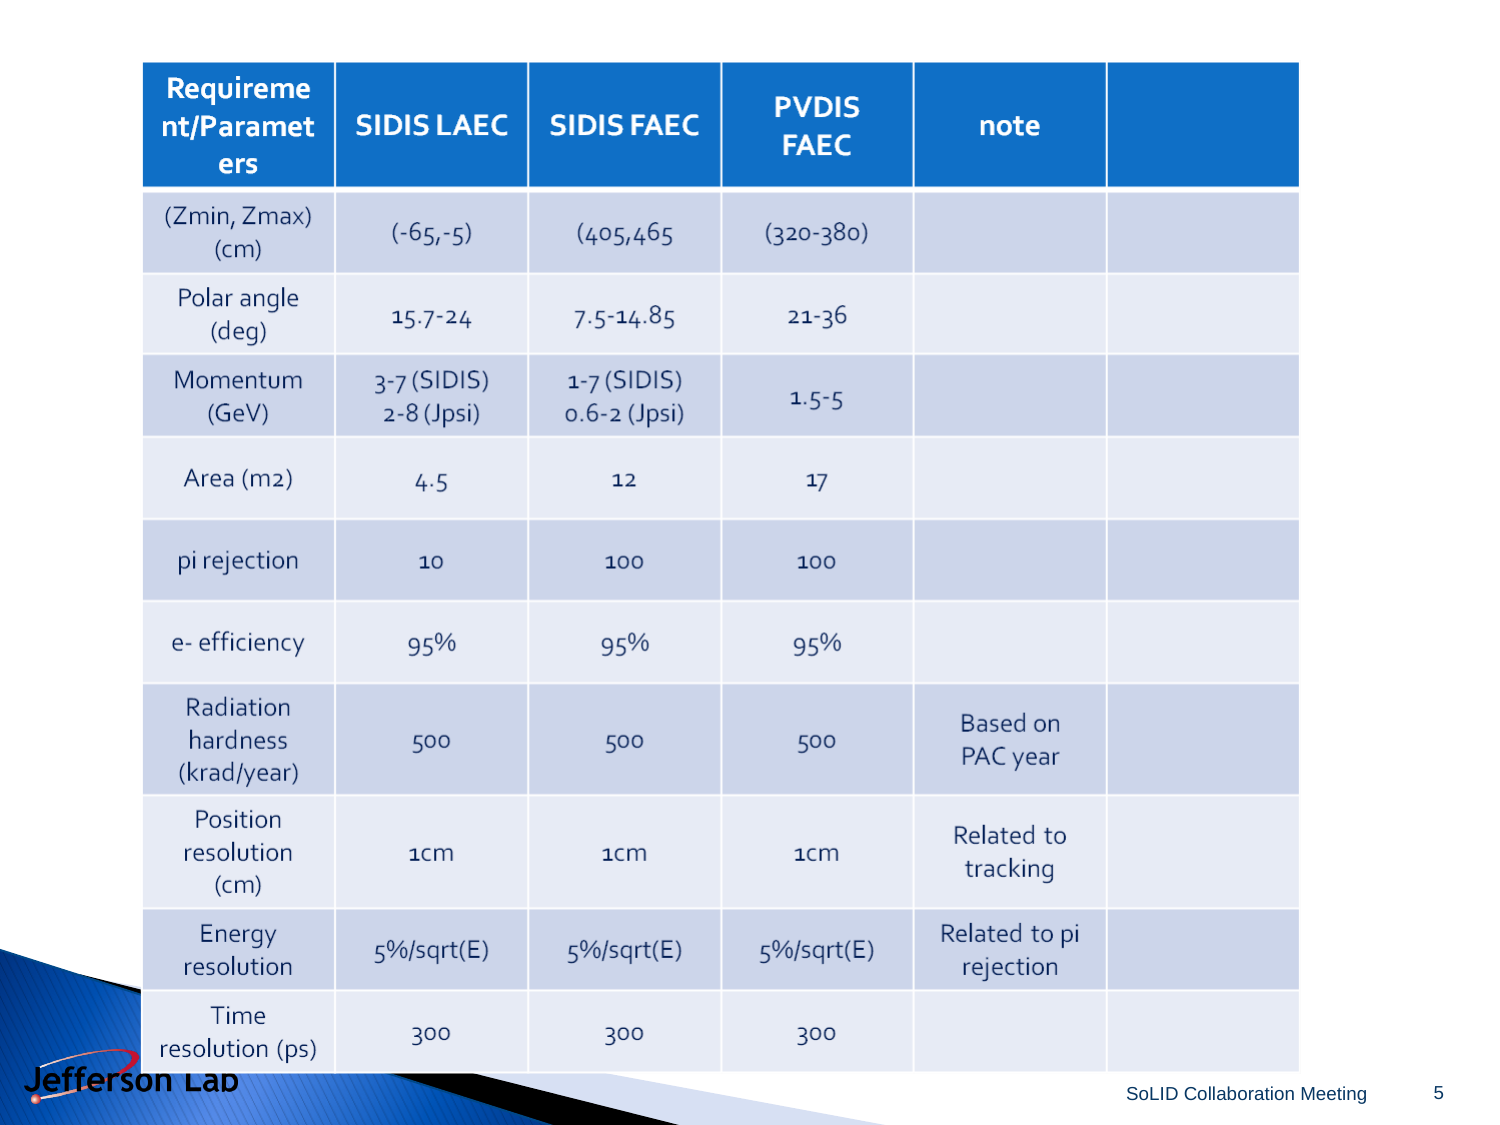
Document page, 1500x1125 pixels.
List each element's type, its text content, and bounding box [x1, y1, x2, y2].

text_box 5 [1418, 1051, 1479, 1112]
text_box SoLID Collaboration Meeting [1074, 1051, 1418, 1112]
picture [130, 51, 1312, 1085]
